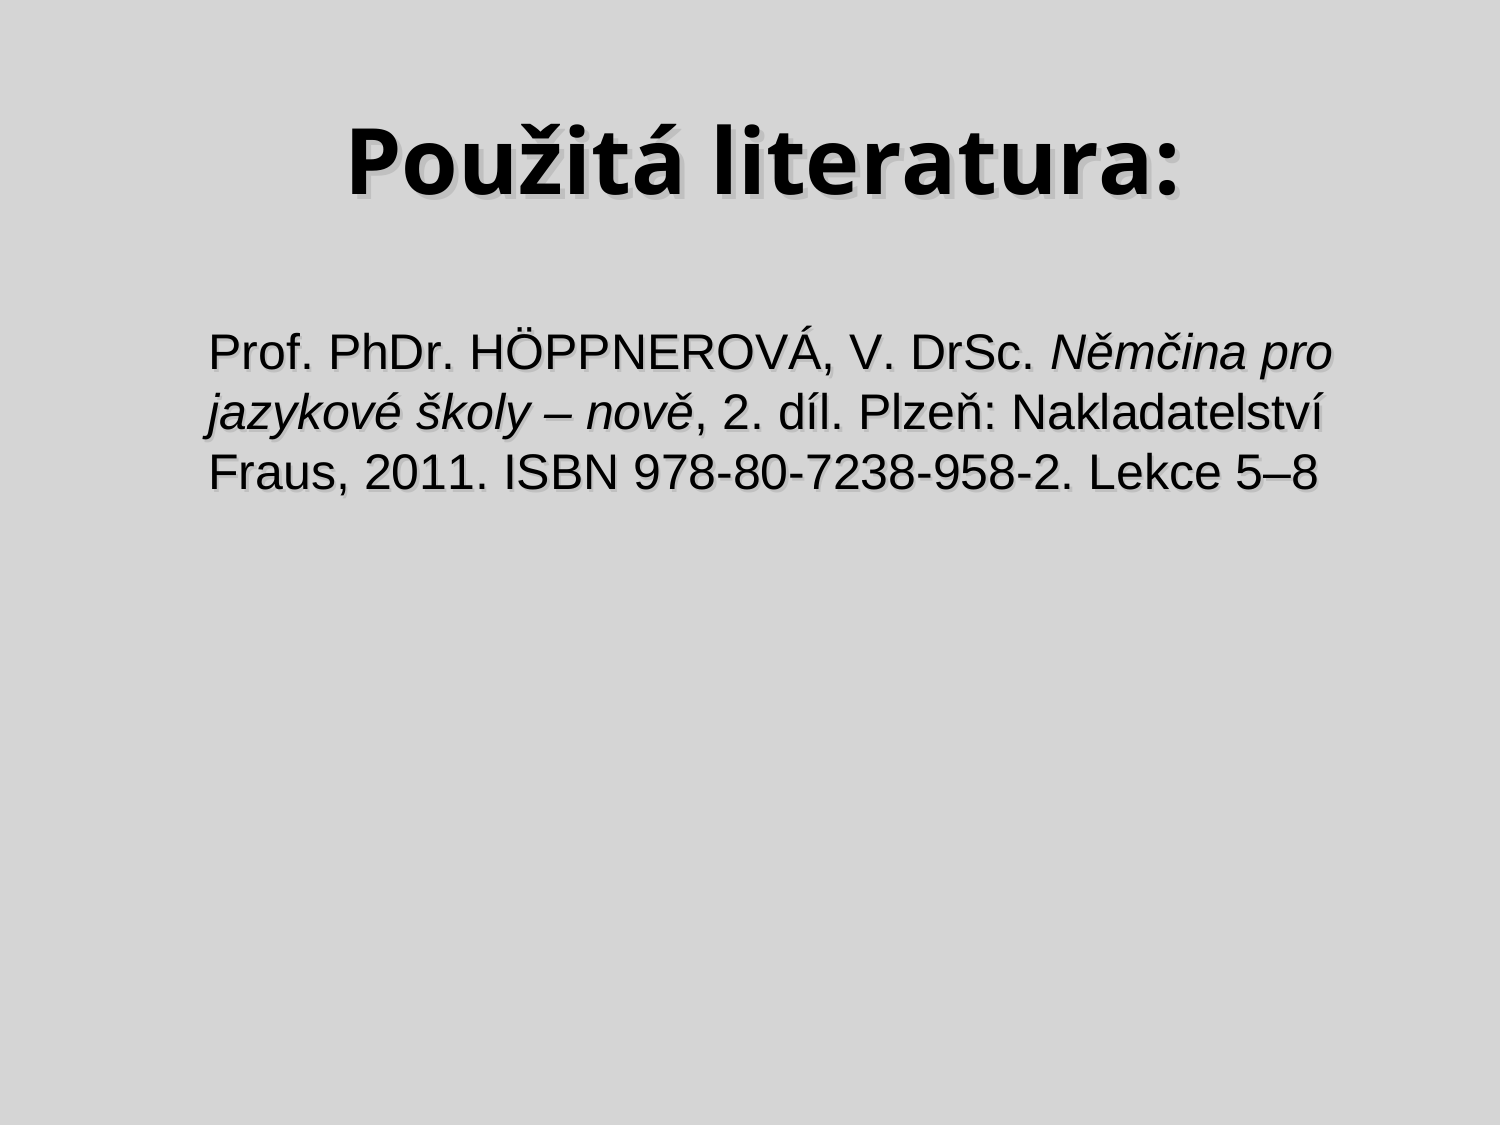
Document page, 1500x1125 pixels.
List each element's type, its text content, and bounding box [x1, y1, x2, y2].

title Použitá literatura: [75, 40, 1451, 276]
list Prof. PhDr. HÖPPNEROVÁ, V. DrSc. Němčina pro jazykové školy – nově, 2. díl. Plzeň: Nakladatelství Fraus, 2011. ISBN 978-80-7238-958-2. Lekce 5–8 [137, 312, 1451, 1000]
